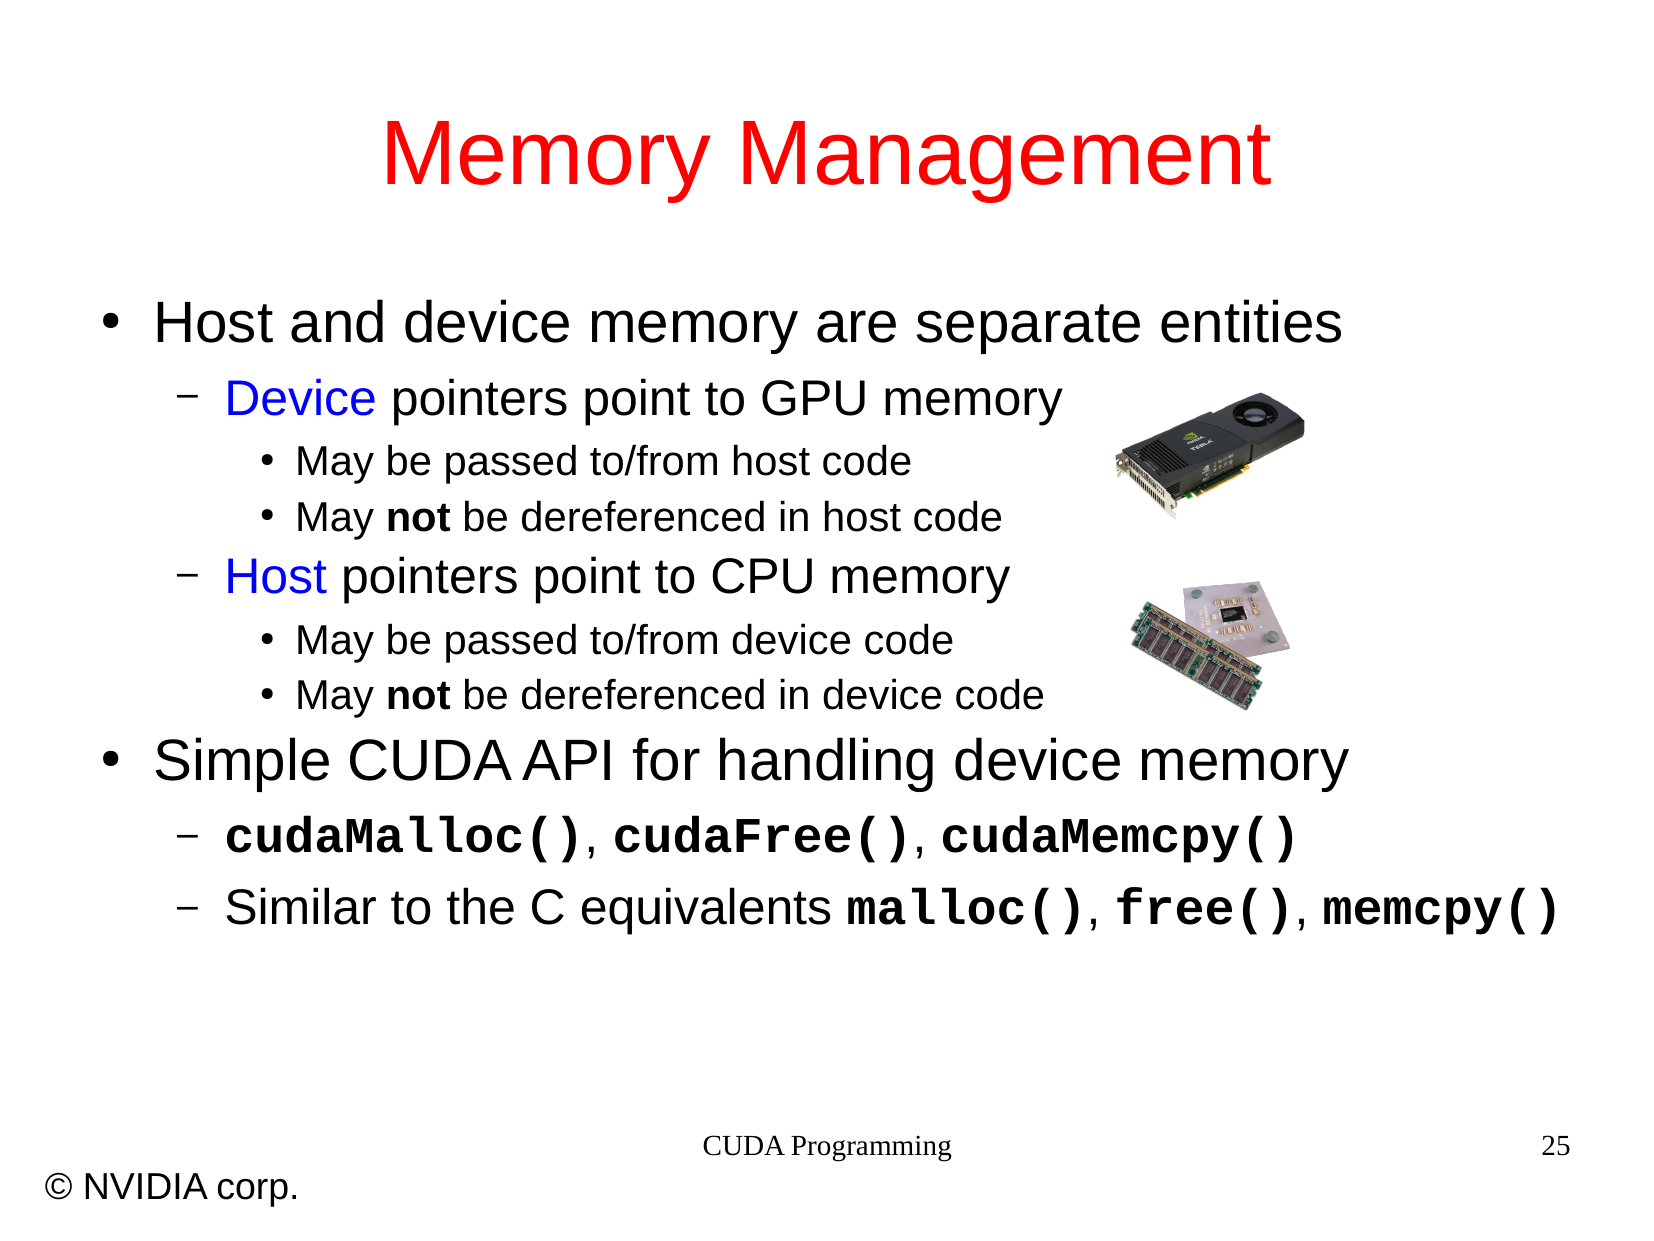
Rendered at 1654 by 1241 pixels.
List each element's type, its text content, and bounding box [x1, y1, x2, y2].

picture [1125, 562, 1325, 712]
picture [1110, 388, 1313, 526]
text_box © NVIDIA corp. [30, 1158, 331, 1216]
list Host and device memory are separate entities Device pointers point to GPU memory May be passed to/from host code May not be dereferenced in host code Host pointers point to CPU memory May be passed to/from device code May not be dereferenced in device code Simple CUDA API for handling device memory cudaMalloc(), cudaFree(), cudaMemcpy() Similar to the C equivalents malloc(), free(), memcpy() [82, 290, 1571, 1109]
title Memory Management [82, 49, 1571, 257]
